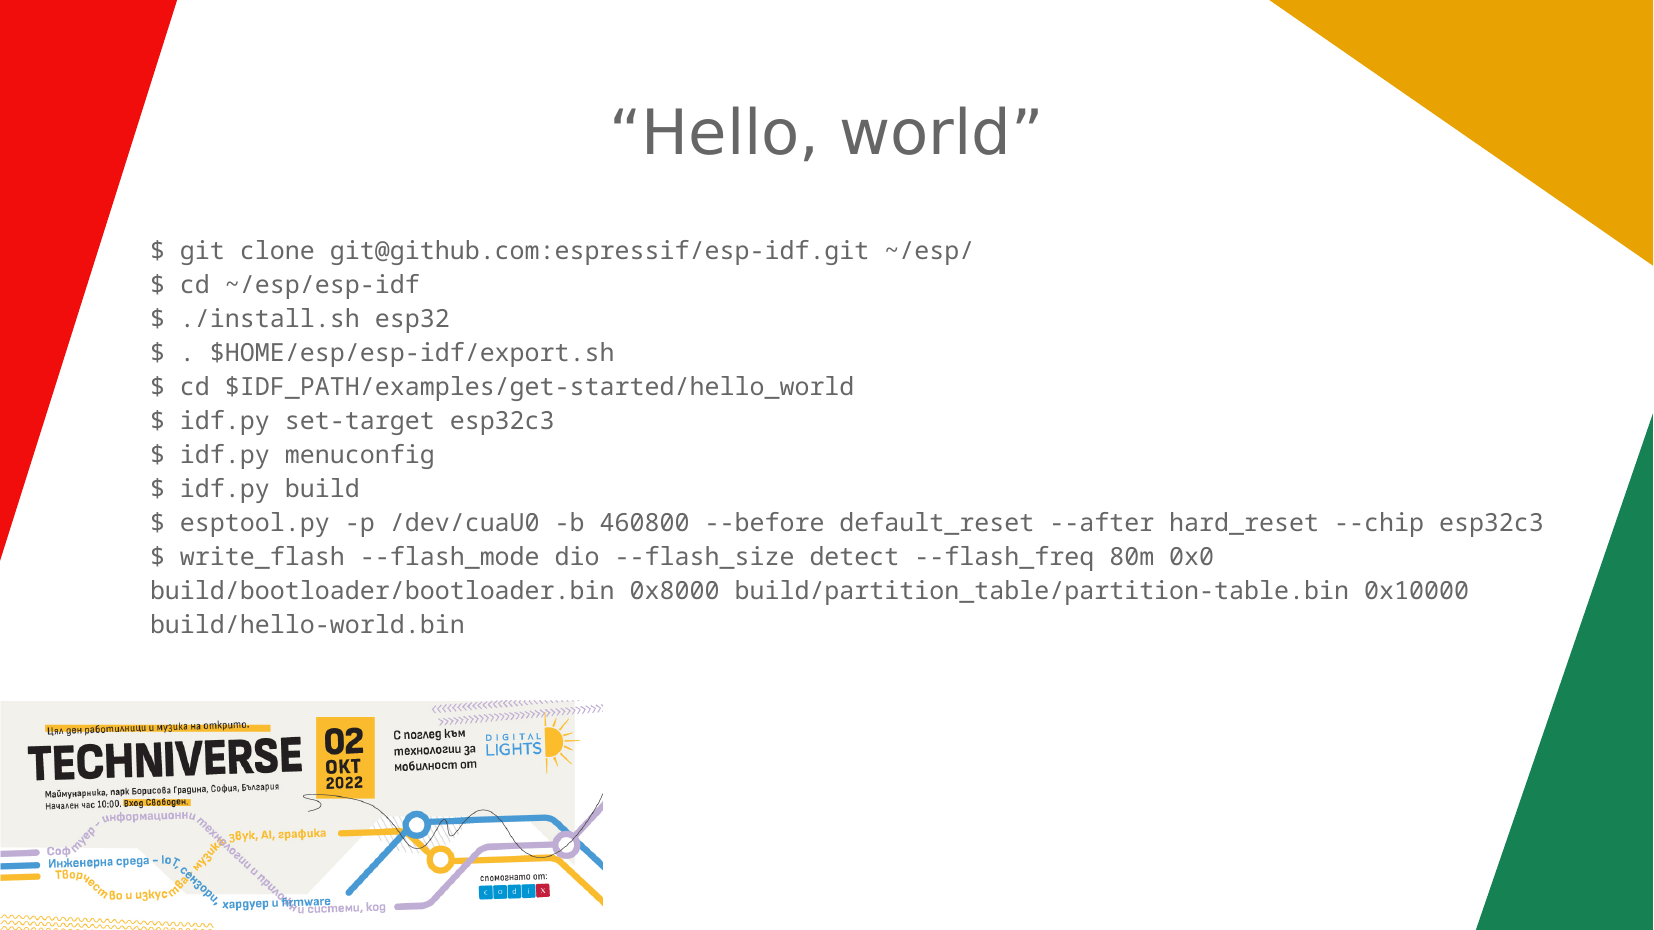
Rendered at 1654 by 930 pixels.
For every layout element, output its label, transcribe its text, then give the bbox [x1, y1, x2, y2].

picture [0, 700, 603, 930]
title “Hello, world” [118, 58, 1535, 207]
title $ git clone git@github.com:espressif/esp-idf.git ~/esp/ $ cd ~/esp/esp-idf $ ./install.sh esp32 $ . $HOME/esp/esp-idf/export.sh $ cd $IDF_PATH/examples/get-started/hello_world $ idf.py set-target esp32c3 $ idf.py menuconfig $ idf.py build $ esptool.py -p /dev/cuaU0 -b 460800 --before default_reset --after hard_reset --chip esp32c3 $ write_flash --flash_mode dio --flash_size detect --flash_freq 80m 0x0 build/bootloader/bootloader.bin 0x8000 build/partition_table/partition-table.bin 0x10000 build/hello-world.bin [150, 235, 1575, 638]
